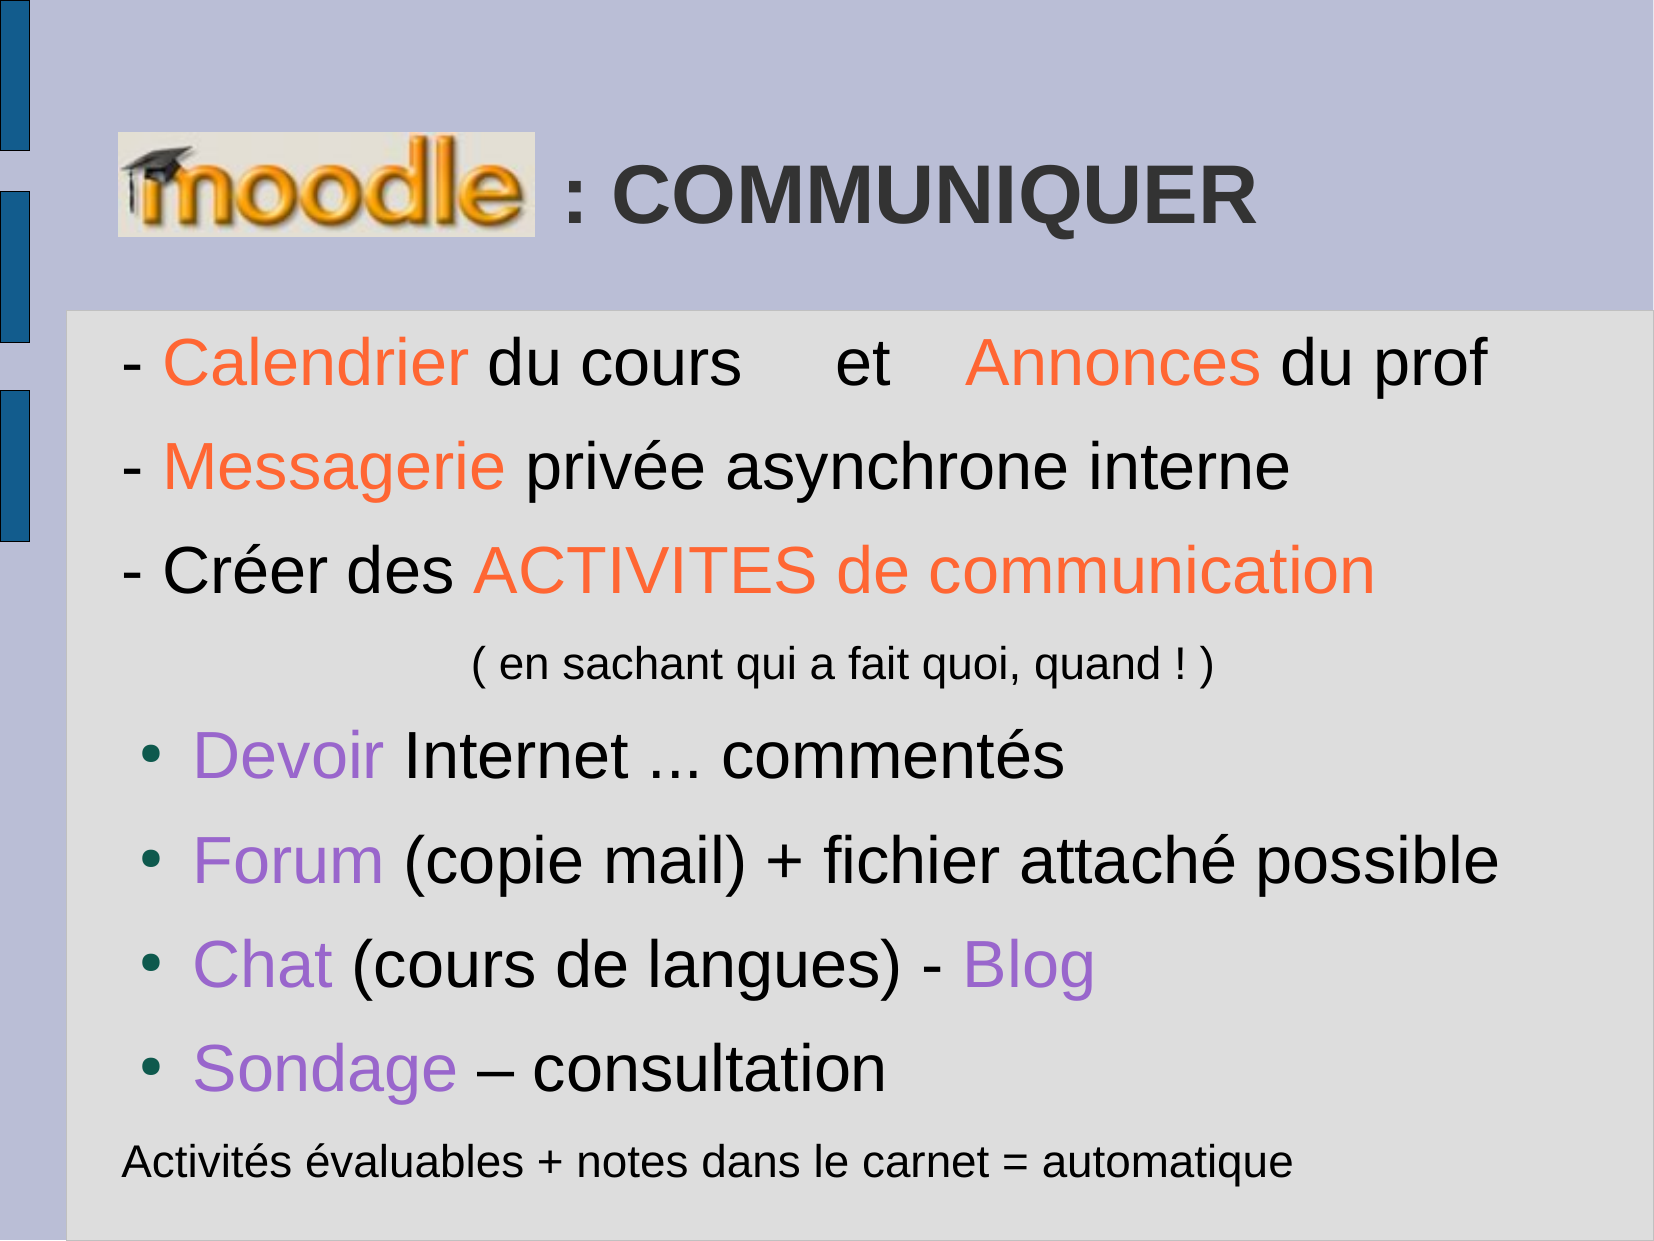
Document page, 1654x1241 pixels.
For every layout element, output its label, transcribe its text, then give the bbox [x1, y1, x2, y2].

picture [118, 132, 535, 237]
list - Calendrier du cours et Annonces du prof - Messagerie privée asynchrone interne - Créer des ACTIVITES de communication ( en sachant qui a fait quoi, quand ! ) Devoir Internet ... commentés Forum (copie mail) + fichier attaché possible Chat (cours de langues) - Blog Sondage – consultation Activités évaluables + notes dans le carnet = automatique [121, 324, 1565, 1187]
title : COMMUNIQUER [118, 91, 1534, 299]
